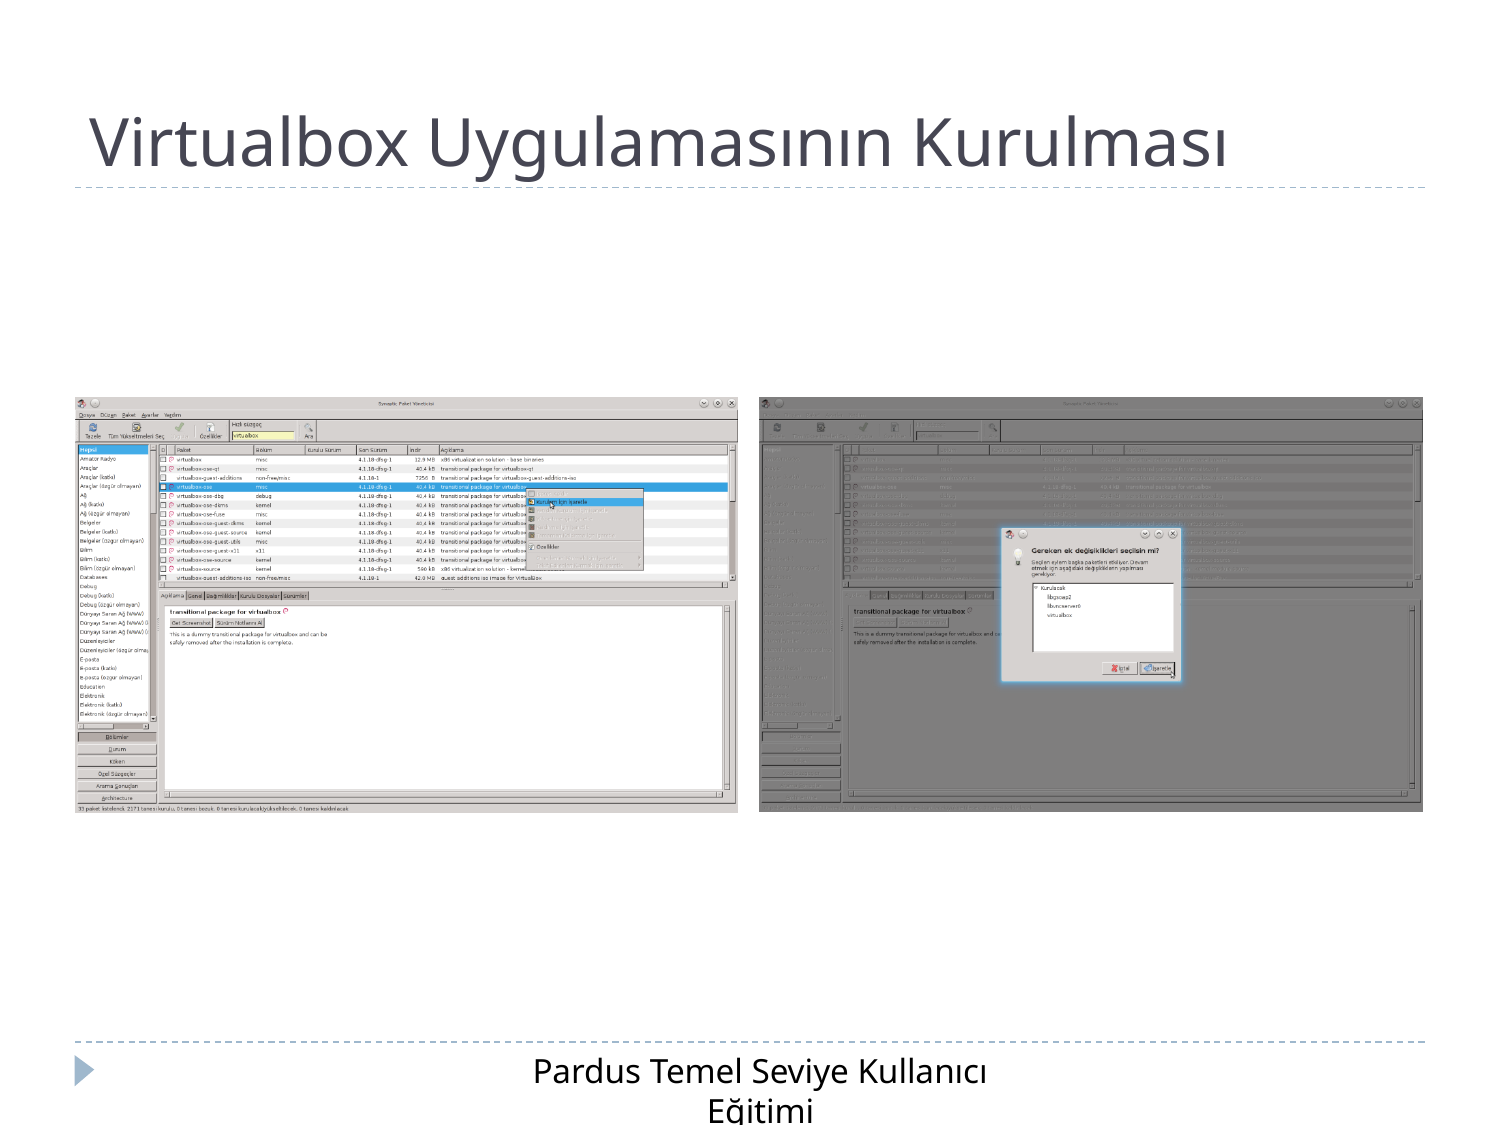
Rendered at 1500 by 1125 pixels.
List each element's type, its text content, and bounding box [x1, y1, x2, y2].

picture [75, 397, 738, 813]
title Virtualbox Uygulamasının Kurulması [75, 37, 1425, 188]
picture [759, 397, 1423, 812]
